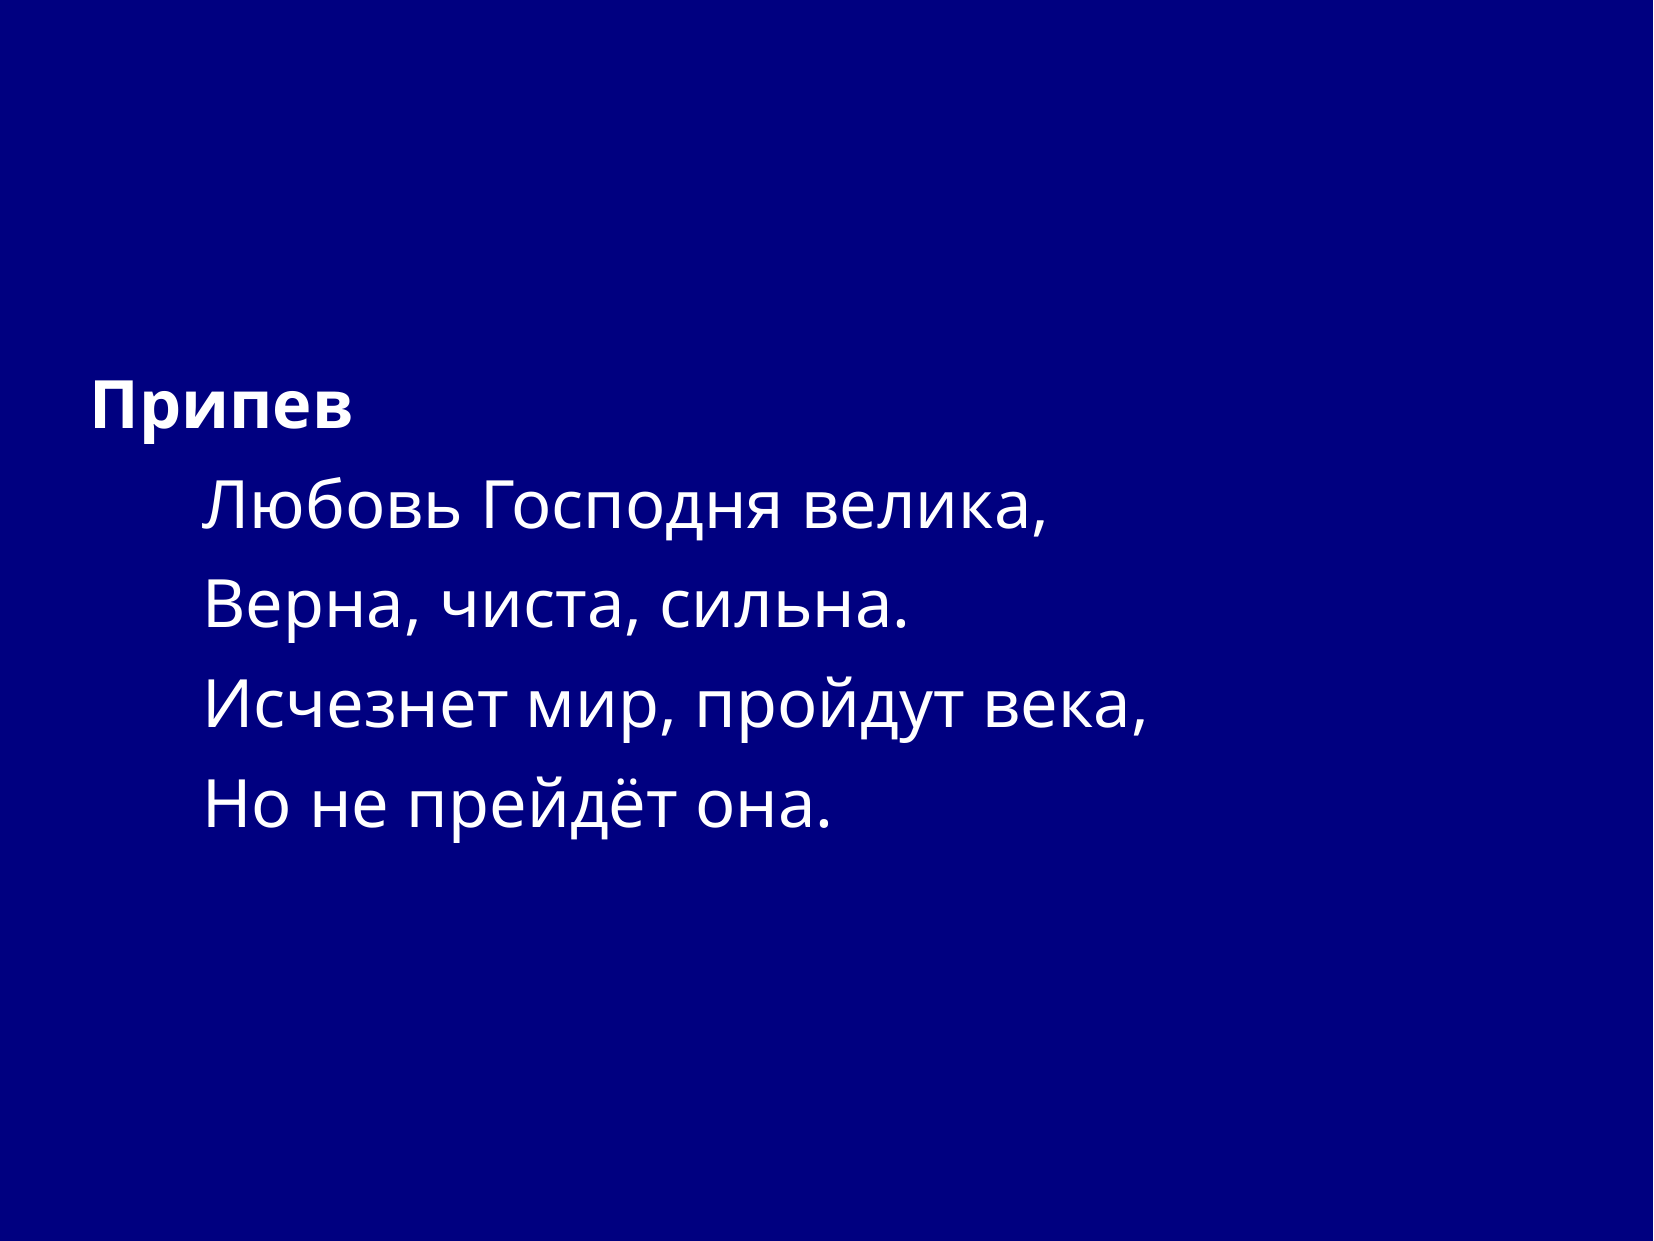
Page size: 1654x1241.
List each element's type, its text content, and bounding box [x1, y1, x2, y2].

text_box Припев Любовь Господня велика, Верна, чиста, сильна. Исчезнет мир, пройдут века, Но не прейдёт она. [75, 150, 1576, 1163]
